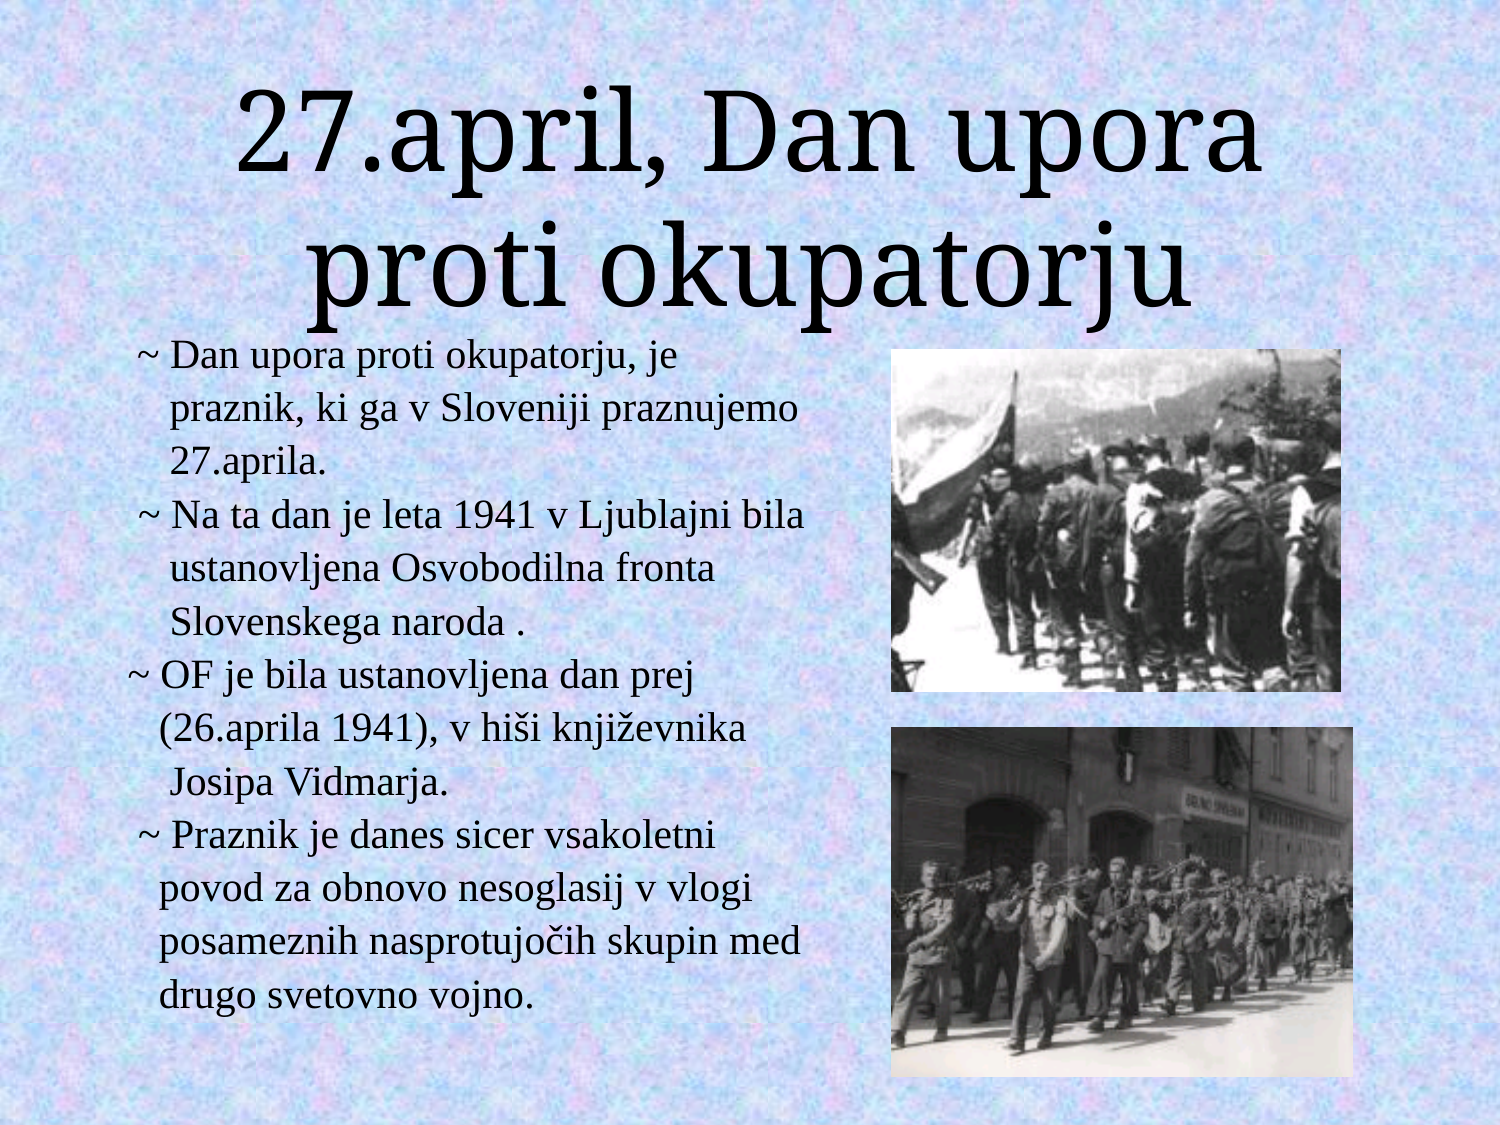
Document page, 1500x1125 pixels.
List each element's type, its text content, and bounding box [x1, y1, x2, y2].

picture [0, 0, 1500, 1125]
list ~ Dan upora proti okupatorju, je praznik, ki ga v Sloveniji praznujemo 27.aprila. ~ Na ta dan je leta 1941 v Ljublajni bila ustanovljena Osvobodilna fronta Slovenskega naroda . ~ OF je bila ustanovljena dan prej (26.aprila 1941), v hiši književnika Josipa Vidmarja. ~ Praznik je danes sicer vsakoletni povod za obnovo nesoglasij v vlogi posameznih nasprotujočih skupin med drugo svetovno vojno. [112, 324, 821, 1071]
title 27.april, Dan upora proti okupatorju [112, 99, 1388, 288]
